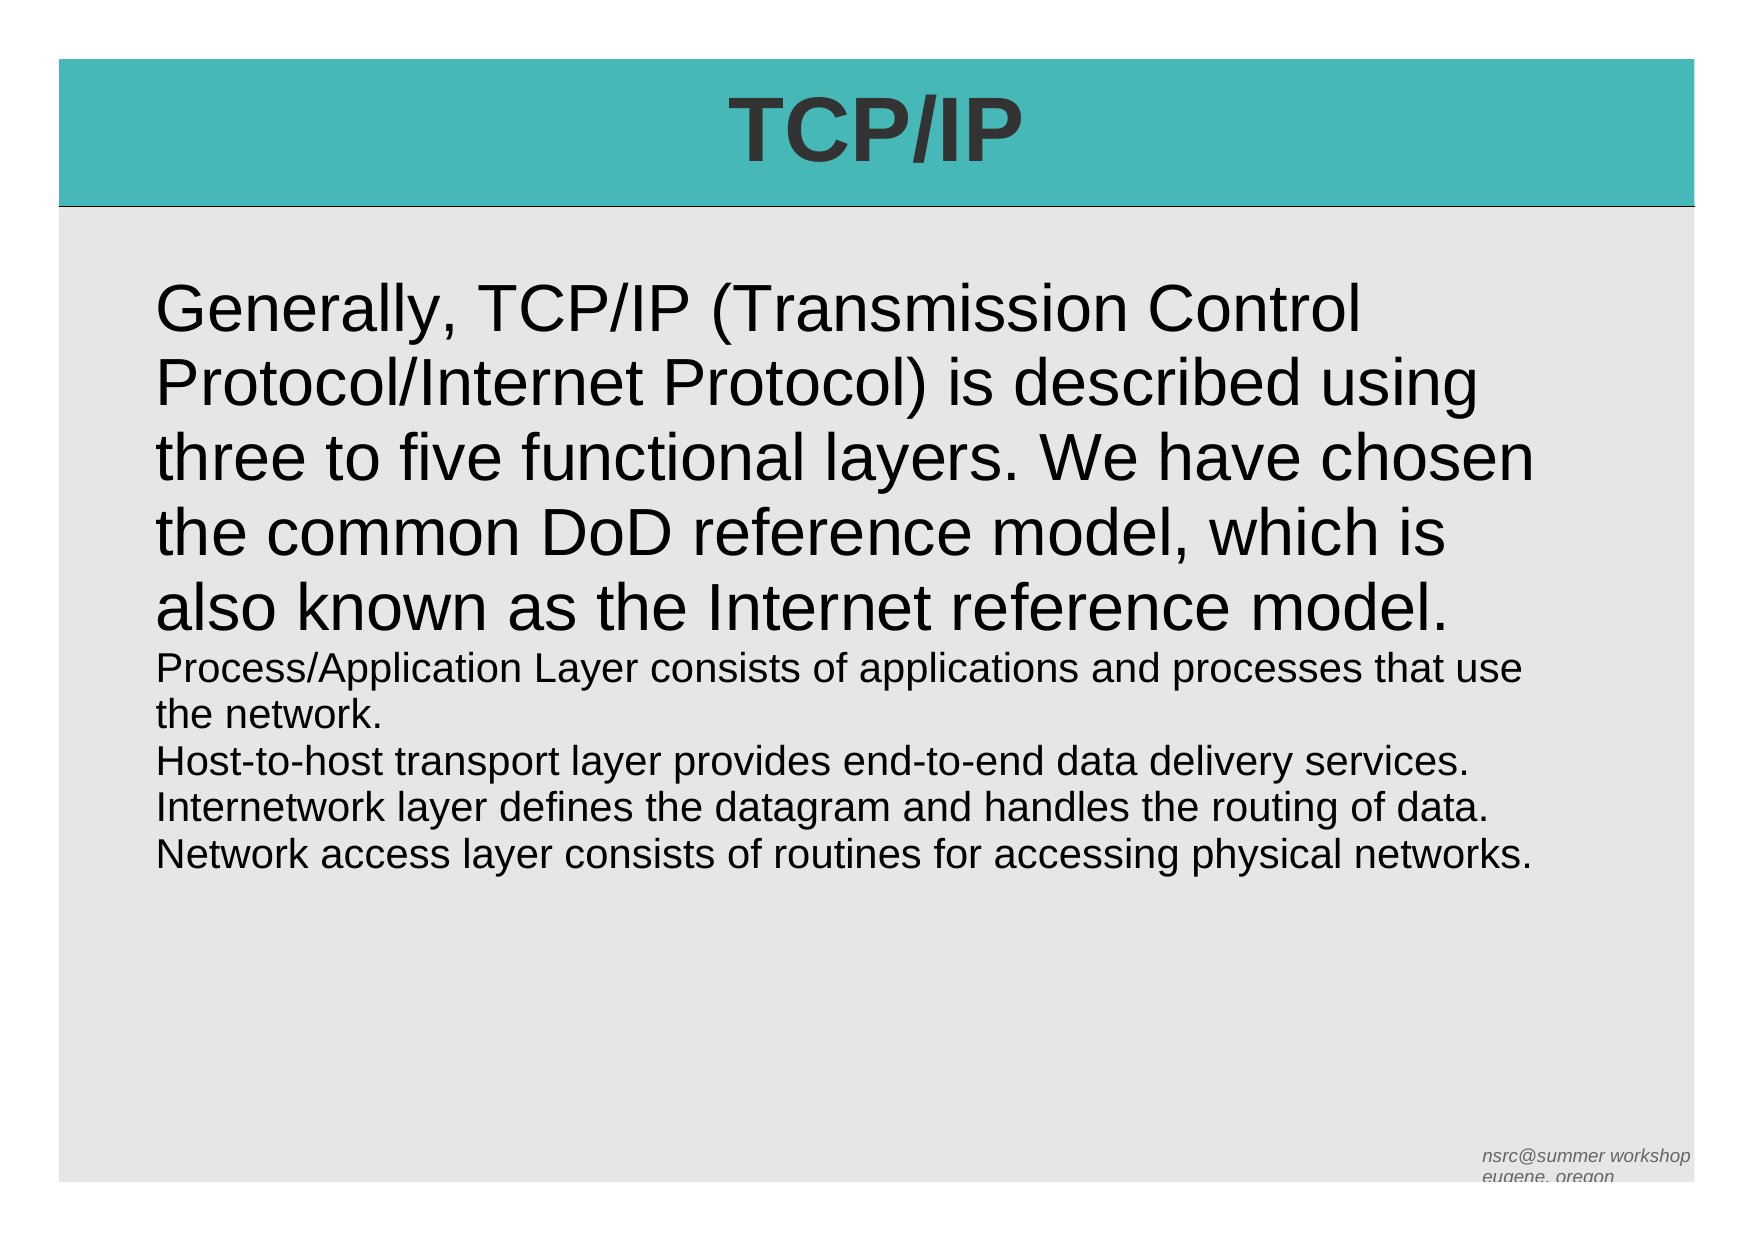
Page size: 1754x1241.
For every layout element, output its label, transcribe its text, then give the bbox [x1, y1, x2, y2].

list Generally, TCP/IP (Transmission Control Protocol/Internet Protocol) is described using three to five functional layers. We have chosen the common DoD reference model, which is also known as the Internet reference model. Process/Application Layer consists of applications and processes that use the network. Host-to-host transport layer provides end-to-end data delivery services. Internetwork layer defines the datagram and handles the routing of data. Network access layer consists of routines for accessing physical networks. [155, 270, 1553, 978]
title TCP/IP [59, 41, 1695, 219]
